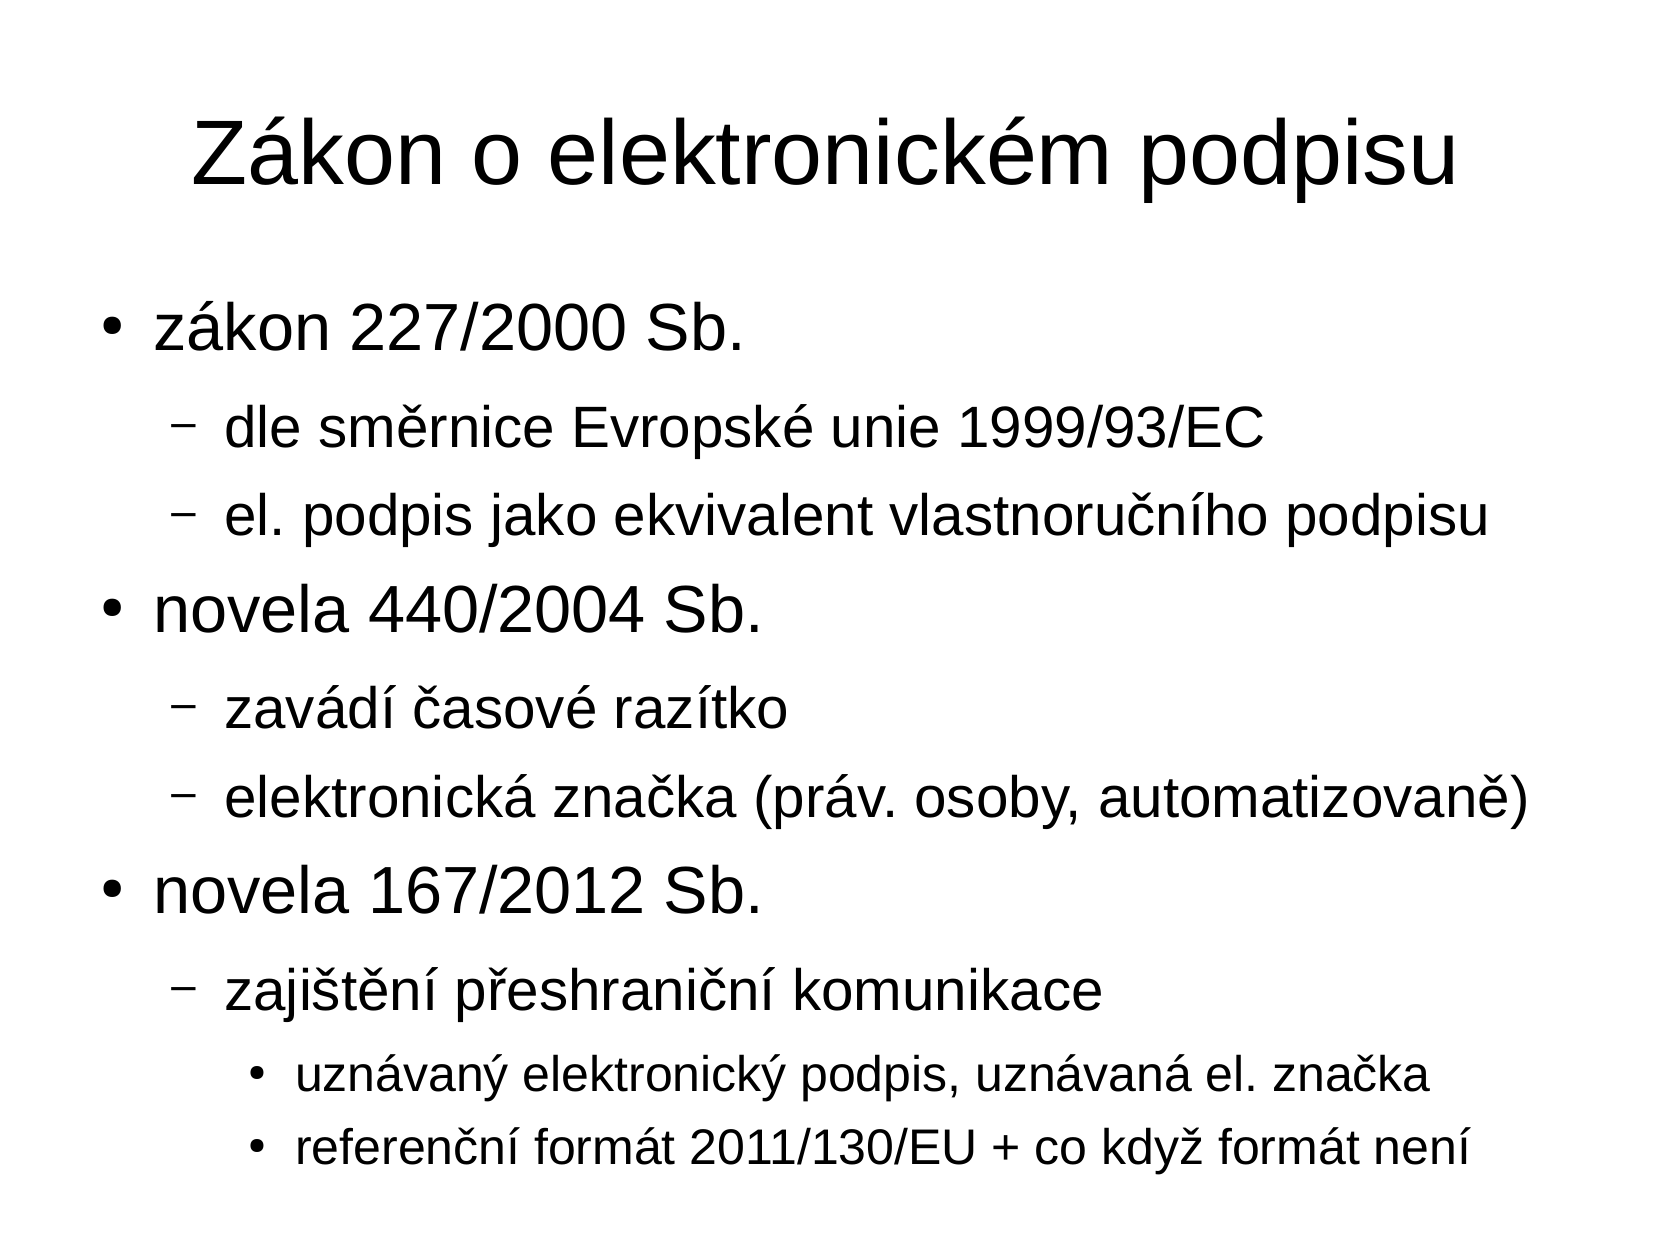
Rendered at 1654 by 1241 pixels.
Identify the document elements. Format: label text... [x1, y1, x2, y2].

list zákon 227/2000 Sb. dle směrnice Evropské unie 1999/93/EC el. podpis jako ekvivalent vlastnoručního podpisu novela 440/2004 Sb. zavádí časové razítko elektronická značka (práv. osoby, automatizovaně) novela 167/2012 Sb. zajištění přeshraniční komunikace uznávaný elektronický podpis, uznávaná el. značka referenční formát 2011/130/EU + co když formát není [82, 290, 1538, 1217]
title Zákon o elektronickém podpisu [82, 49, 1571, 257]
